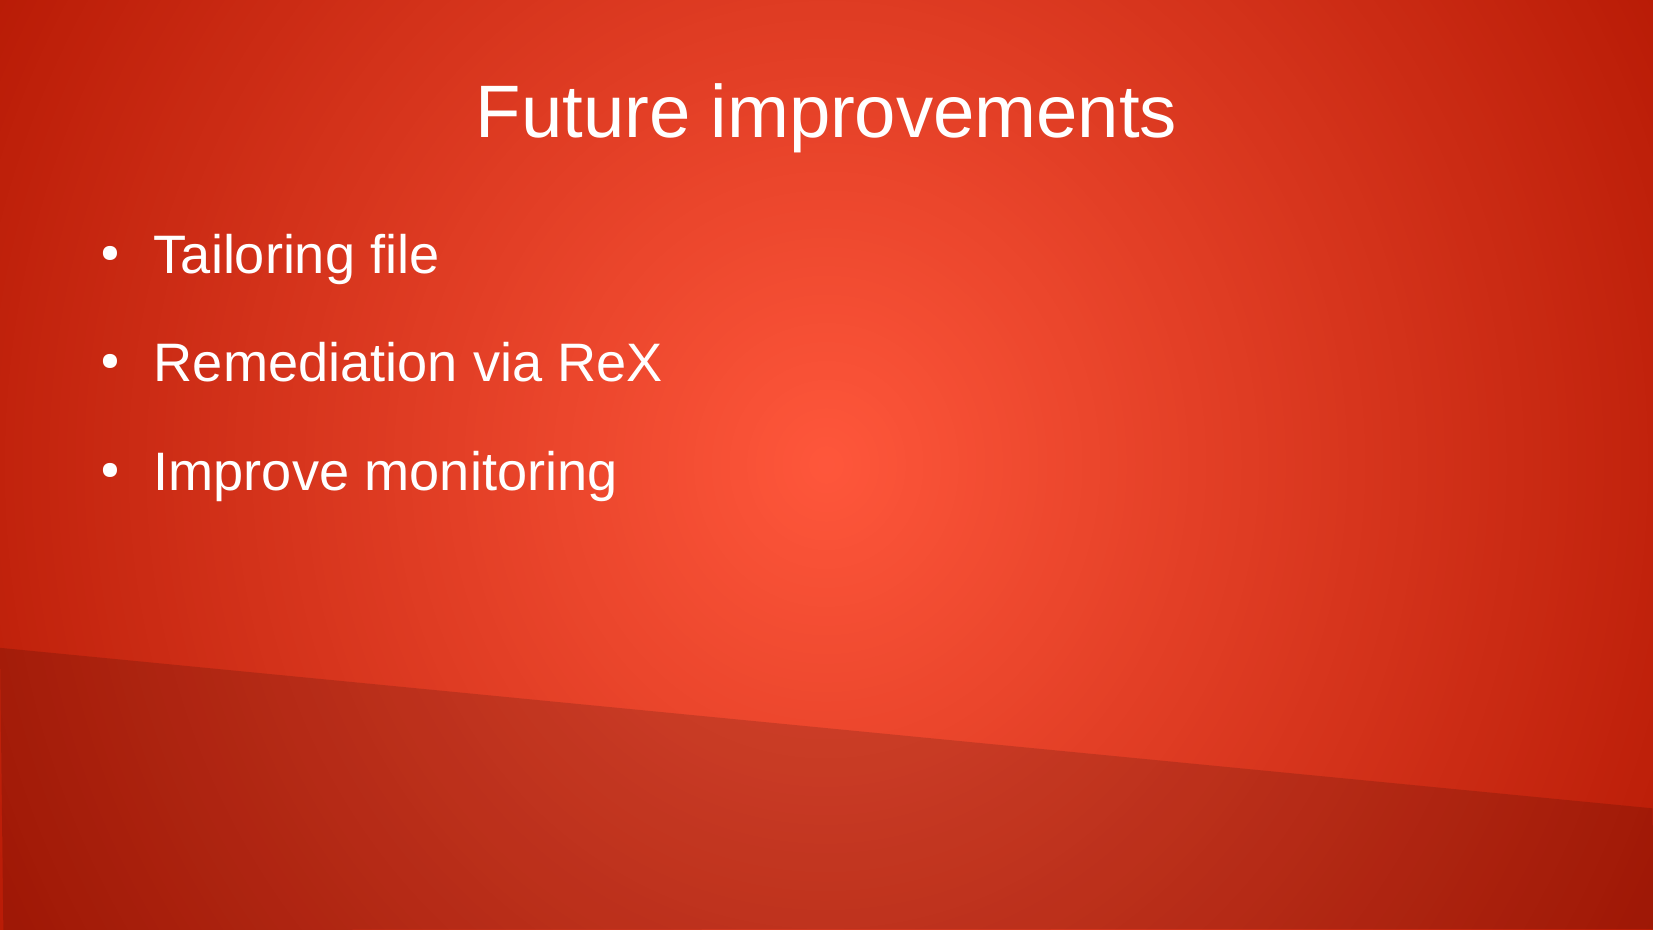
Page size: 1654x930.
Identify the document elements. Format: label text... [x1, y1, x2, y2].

title Future improvements [82, 35, 1571, 189]
list Tailoring file Remediation via ReX Improve monitoring [82, 224, 1571, 764]
